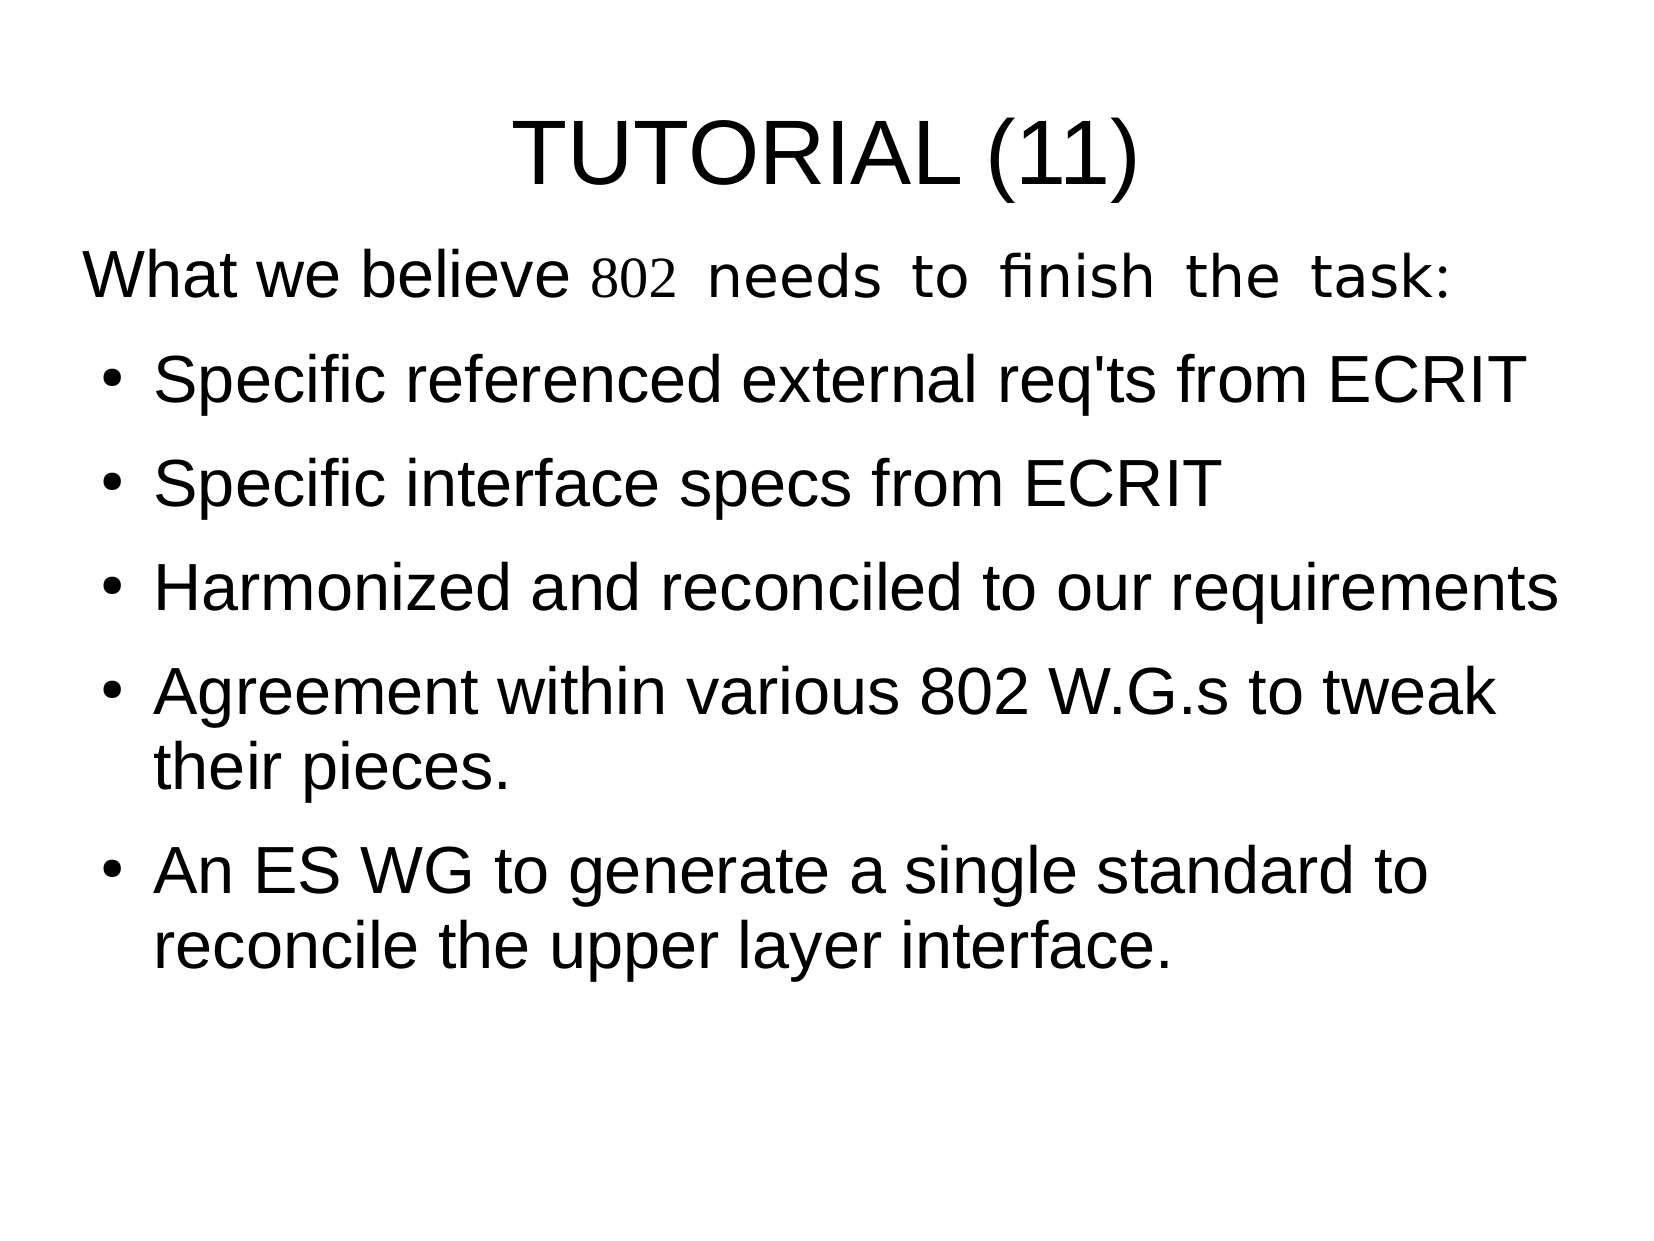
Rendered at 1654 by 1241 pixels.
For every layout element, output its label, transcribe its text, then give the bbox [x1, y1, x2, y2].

list What we believe 802 needs to finish the task: Specific referenced external req'ts from ECRIT Specific interface specs from ECRIT Harmonized and reconciled to our requirements Agreement within various 802 W.G.s to tweak their pieces. An ES WG to generate a single standard to reconcile the upper layer interface. [82, 237, 1571, 1041]
title TUTORIAL (11) [82, 56, 1571, 237]
